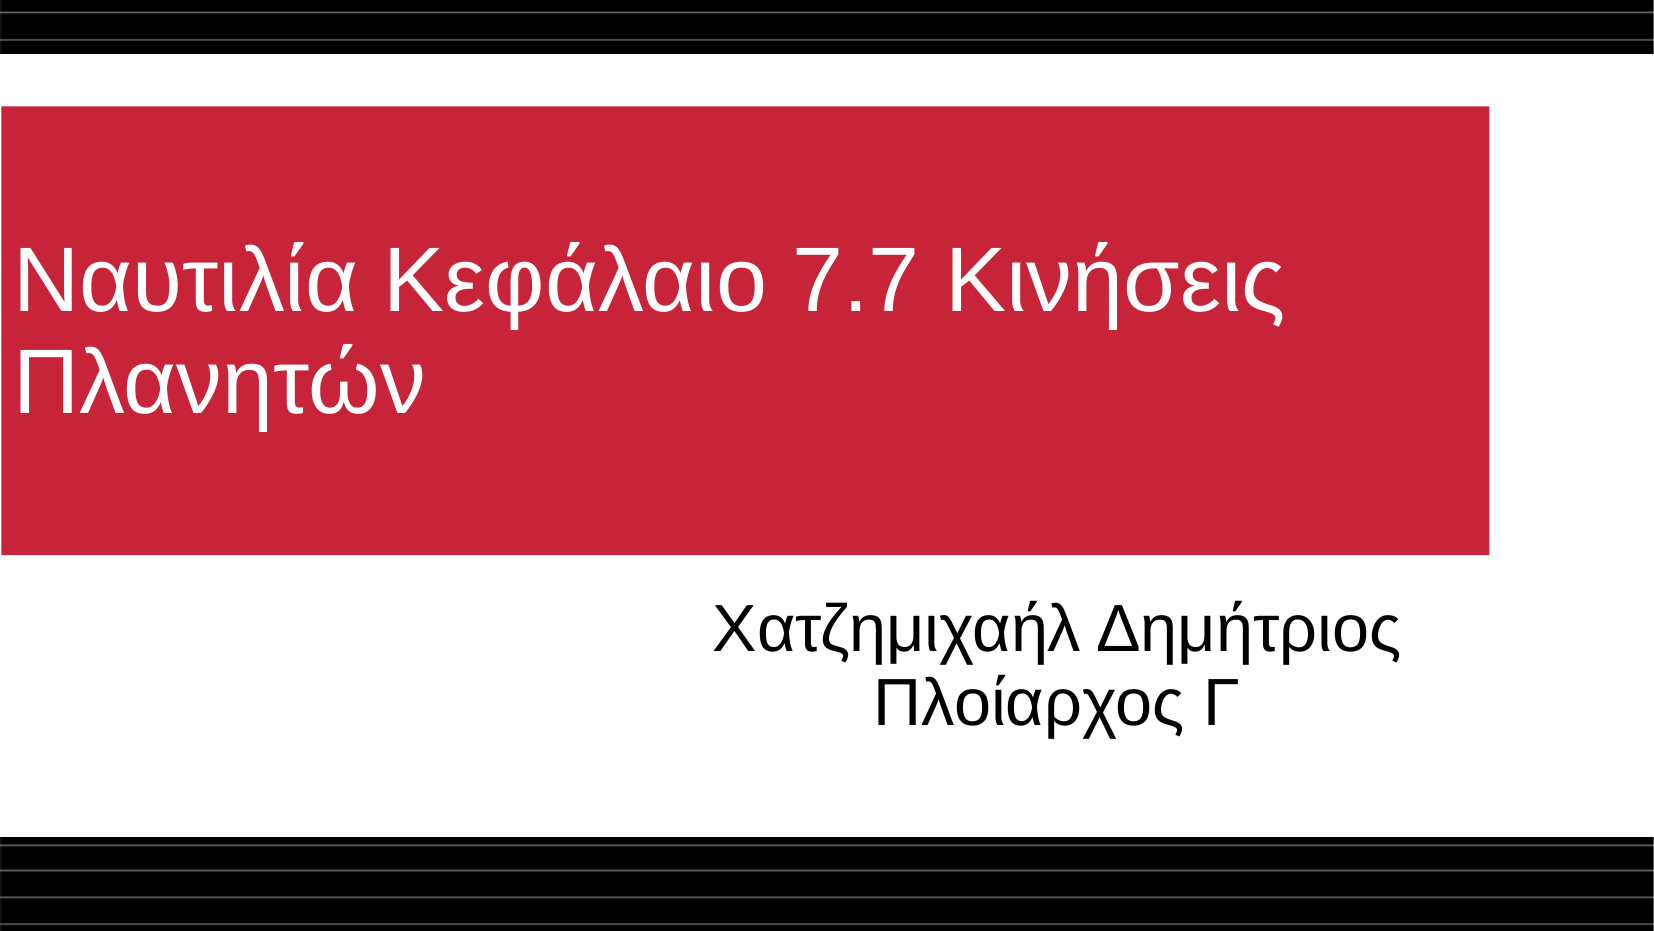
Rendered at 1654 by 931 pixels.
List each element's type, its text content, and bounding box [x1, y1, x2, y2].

picture [0, 0, 1654, 54]
subtitle Χατζημιχαήλ Δημήτριος Πλοίαρχος Γ [625, 590, 1489, 804]
picture [0, 837, 1654, 931]
title Ναυτιλία Κεφάλαιο 7.7 Κινήσεις Πλανητών [1, 106, 1490, 556]
